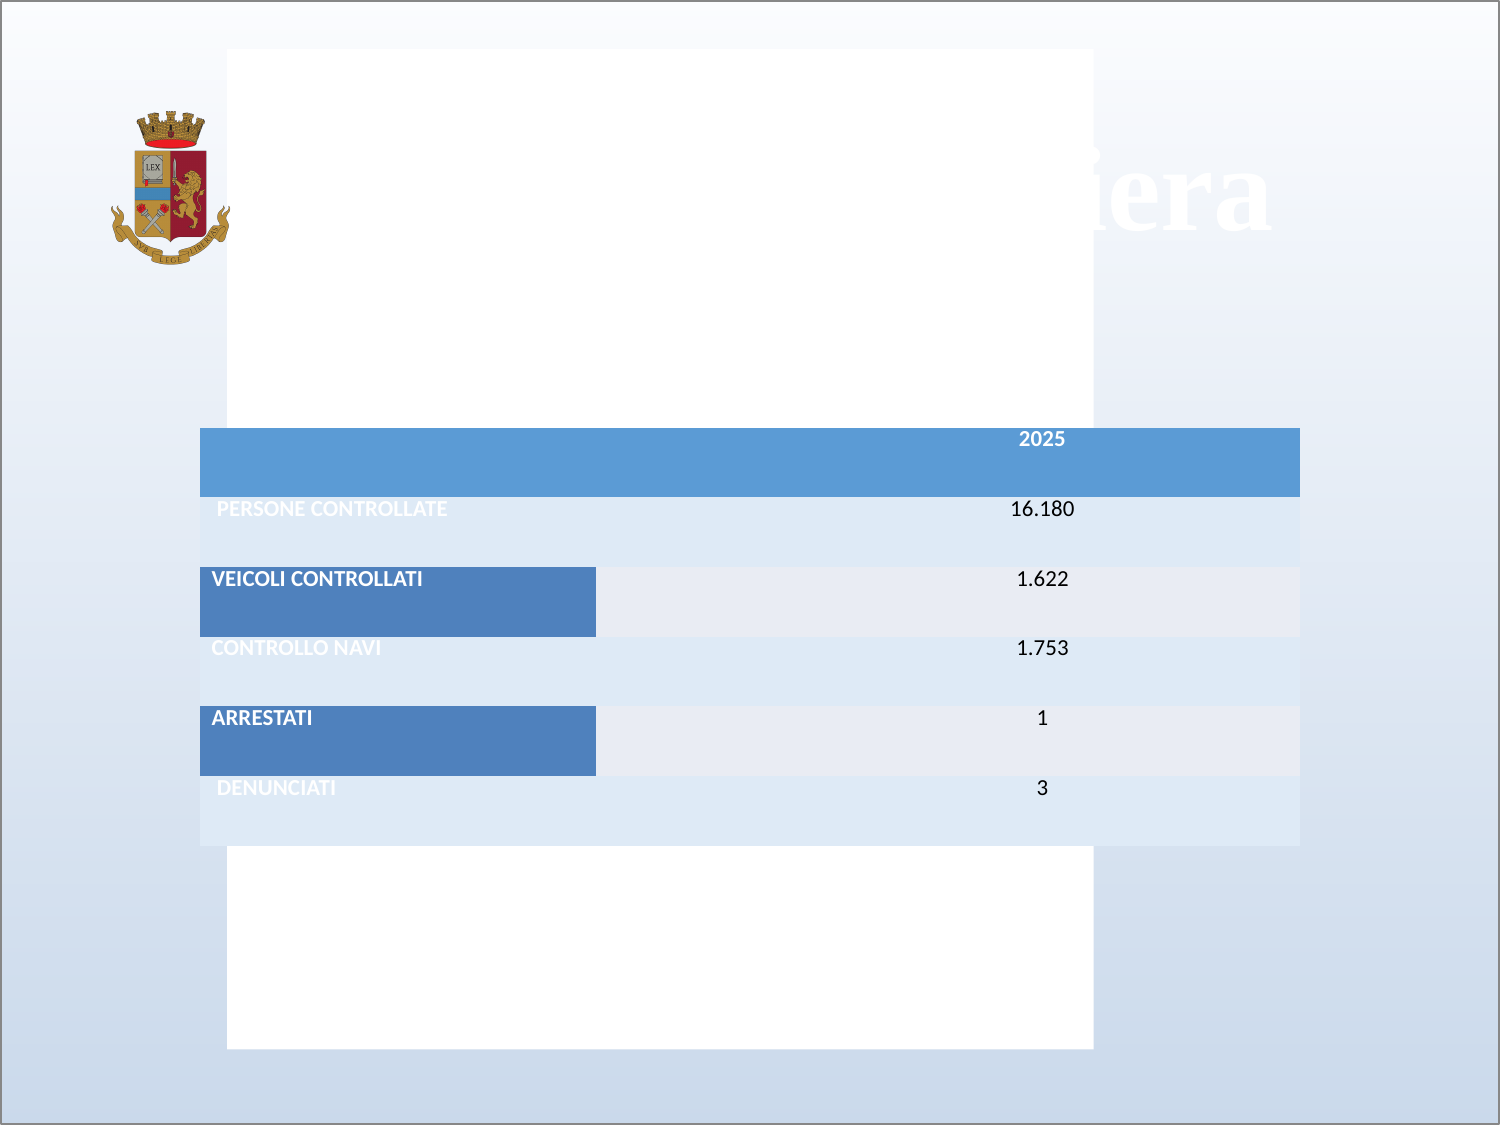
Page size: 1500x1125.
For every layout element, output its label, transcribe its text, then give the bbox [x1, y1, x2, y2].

chart [0, 0, 1500, 1125]
table_cell [596, 637, 785, 706]
table_header [596, 428, 785, 497]
table_cell CONTROLLO NAVI [200, 637, 596, 706]
table_header 2025 [785, 428, 1300, 497]
table_cell VEICOLI CONTROLLATI [200, 567, 596, 637]
table_cell ARRESTATI [200, 706, 596, 776]
table_cell 1.753 [785, 637, 1300, 706]
table_cell [596, 776, 785, 846]
table_cell 3 [785, 776, 1300, 846]
table_cell [596, 567, 785, 637]
table_cell [596, 706, 785, 776]
table_cell 1 [785, 706, 1300, 776]
table_cell DENUNCIATI [200, 776, 596, 846]
table_cell 1.622 [785, 567, 1300, 637]
table_header [200, 428, 596, 497]
table_cell 16.180 [785, 497, 1300, 567]
table_cell PERSONE CONTROLLATE [200, 497, 596, 567]
table_cell [596, 497, 785, 567]
